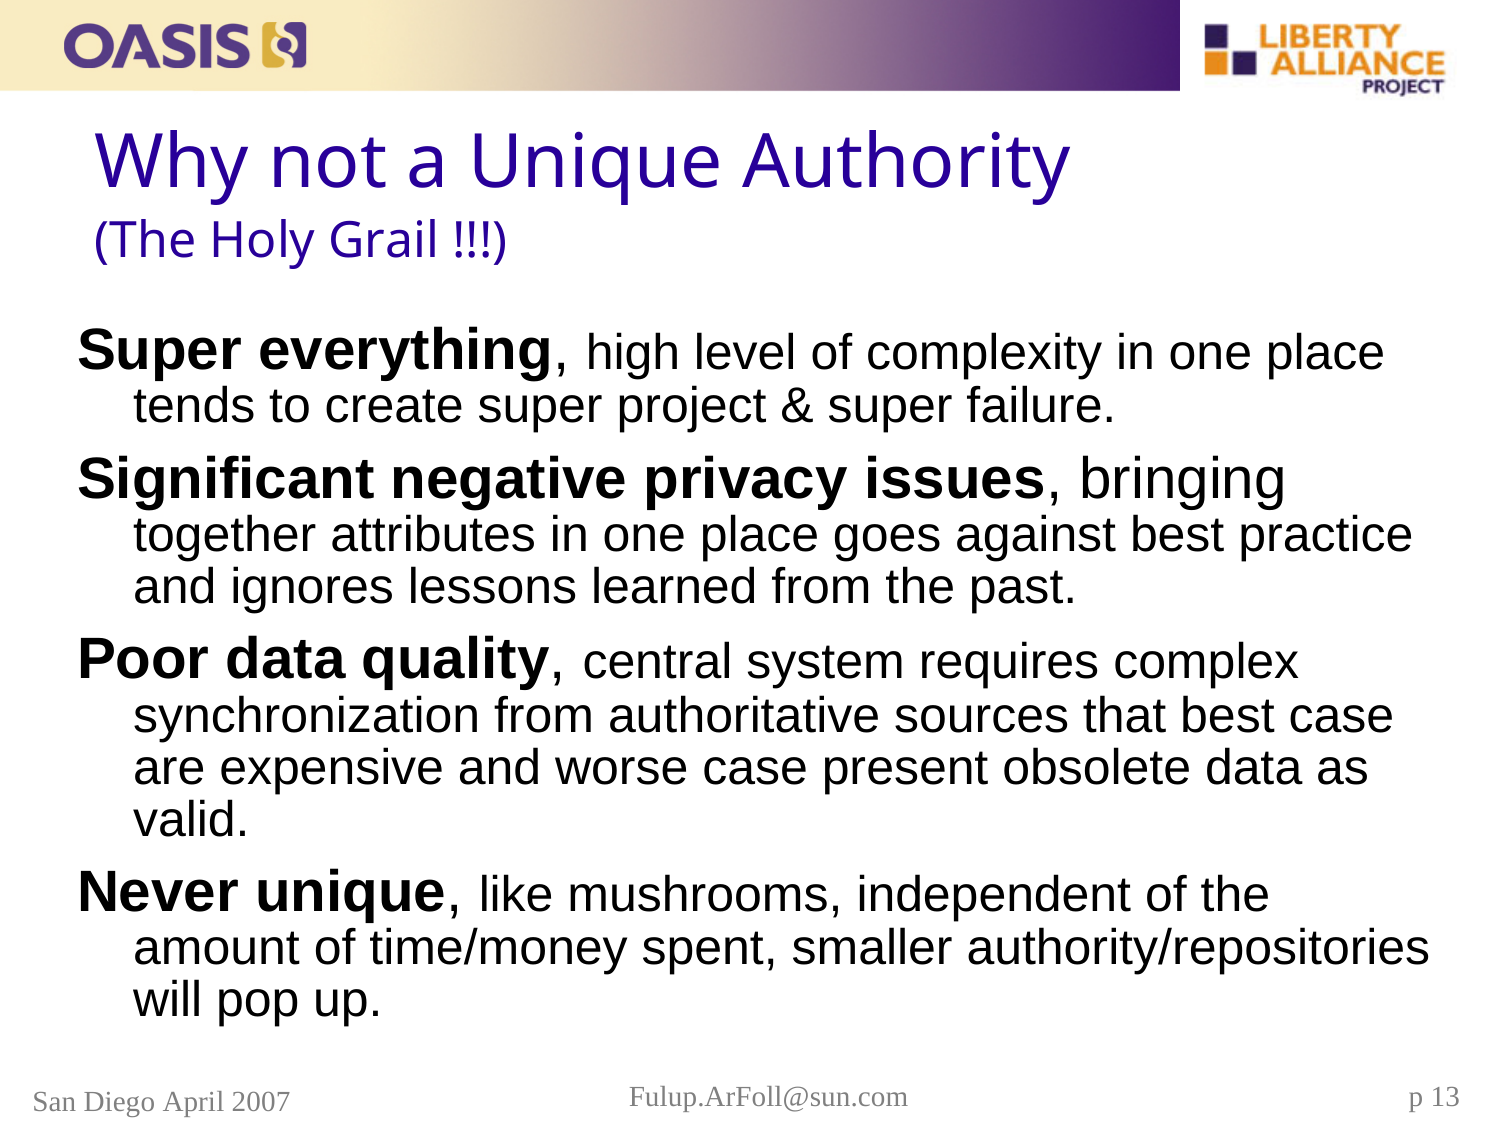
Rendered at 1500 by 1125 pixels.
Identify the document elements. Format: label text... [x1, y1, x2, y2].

list Super everything, high level of complexity in one place tends to create super project & super failure. Significant negative privacy issues, bringing together attributes in one place goes against best practice and ignores lessons learned from the past. Poor data quality, central system requires complex synchronization from authoritative sources that best case are expensive and worse case present obsolete data as valid. Never unique, like mushrooms, independent of the amount of time/money spent, smaller authority/repositories will pop up. [77, 321, 1442, 1078]
title Why not a Unique Authority (The Holy Grail !!!) [94, 104, 1245, 278]
picture [0, 0, 1500, 1125]
